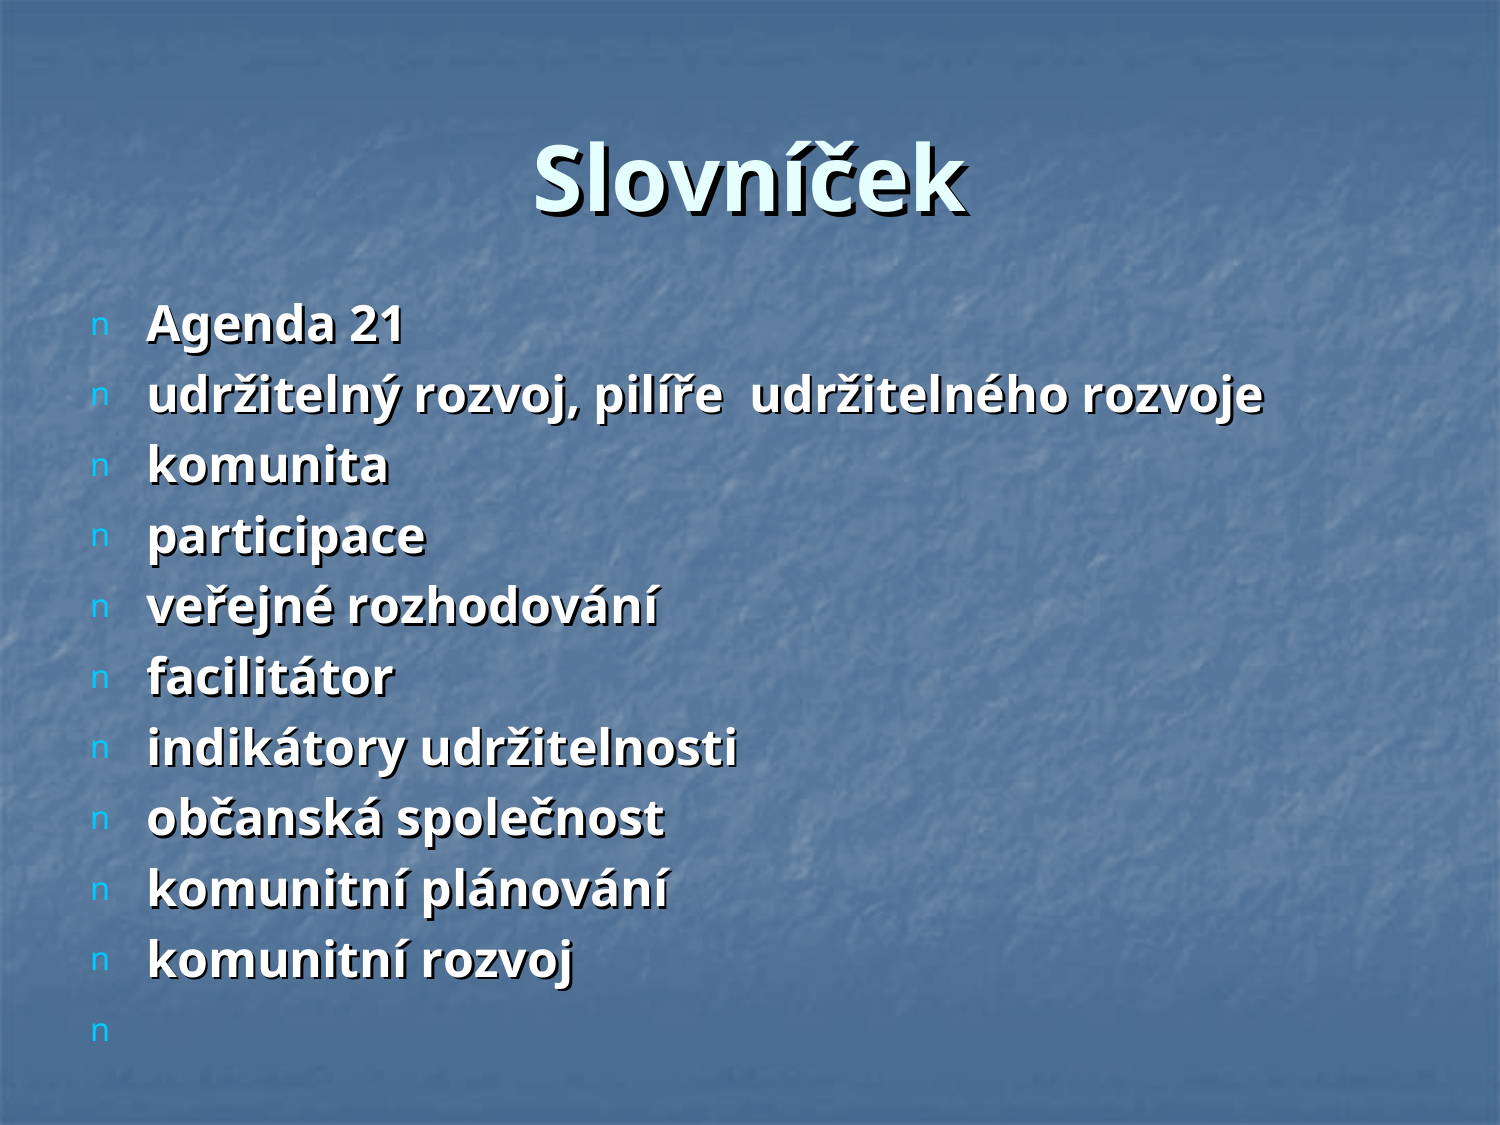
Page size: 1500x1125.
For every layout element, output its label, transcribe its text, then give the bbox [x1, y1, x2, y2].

title Slovníček [75, 62, 1426, 288]
list Agenda 21 udržitelný rozvoj, pilíře udržitelného rozvoje komunita participace veřejné rozhodování facilitátor indikátory udržitelnosti občanská společnost komunitní plánování komunitní rozvoj [75, 290, 1426, 1047]
